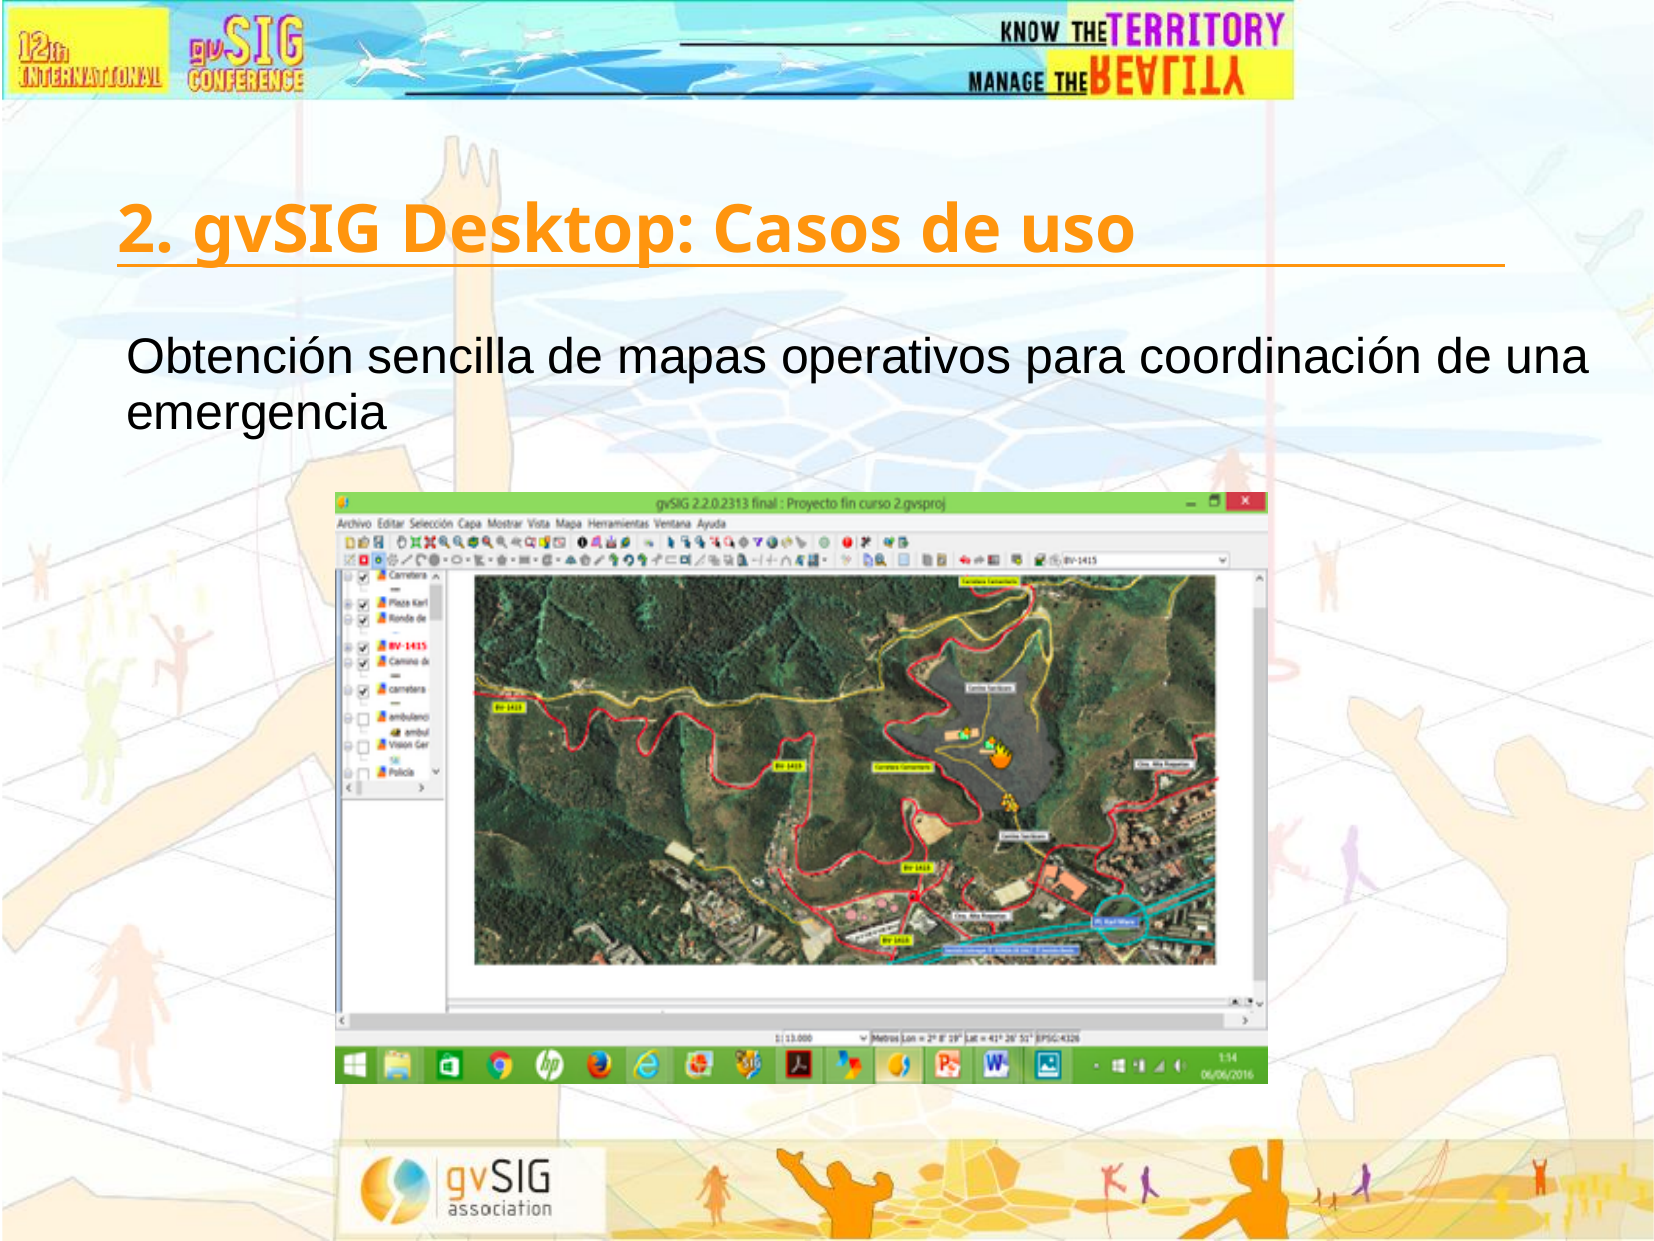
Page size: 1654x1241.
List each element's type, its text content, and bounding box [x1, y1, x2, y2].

title 2. gvSIG Desktop: Casos de uso [117, 187, 1606, 266]
text_box Obtención sencilla de mapas operativos para coordinación de una emergencia [111, 321, 1622, 449]
picture [2, 0, 1654, 1241]
